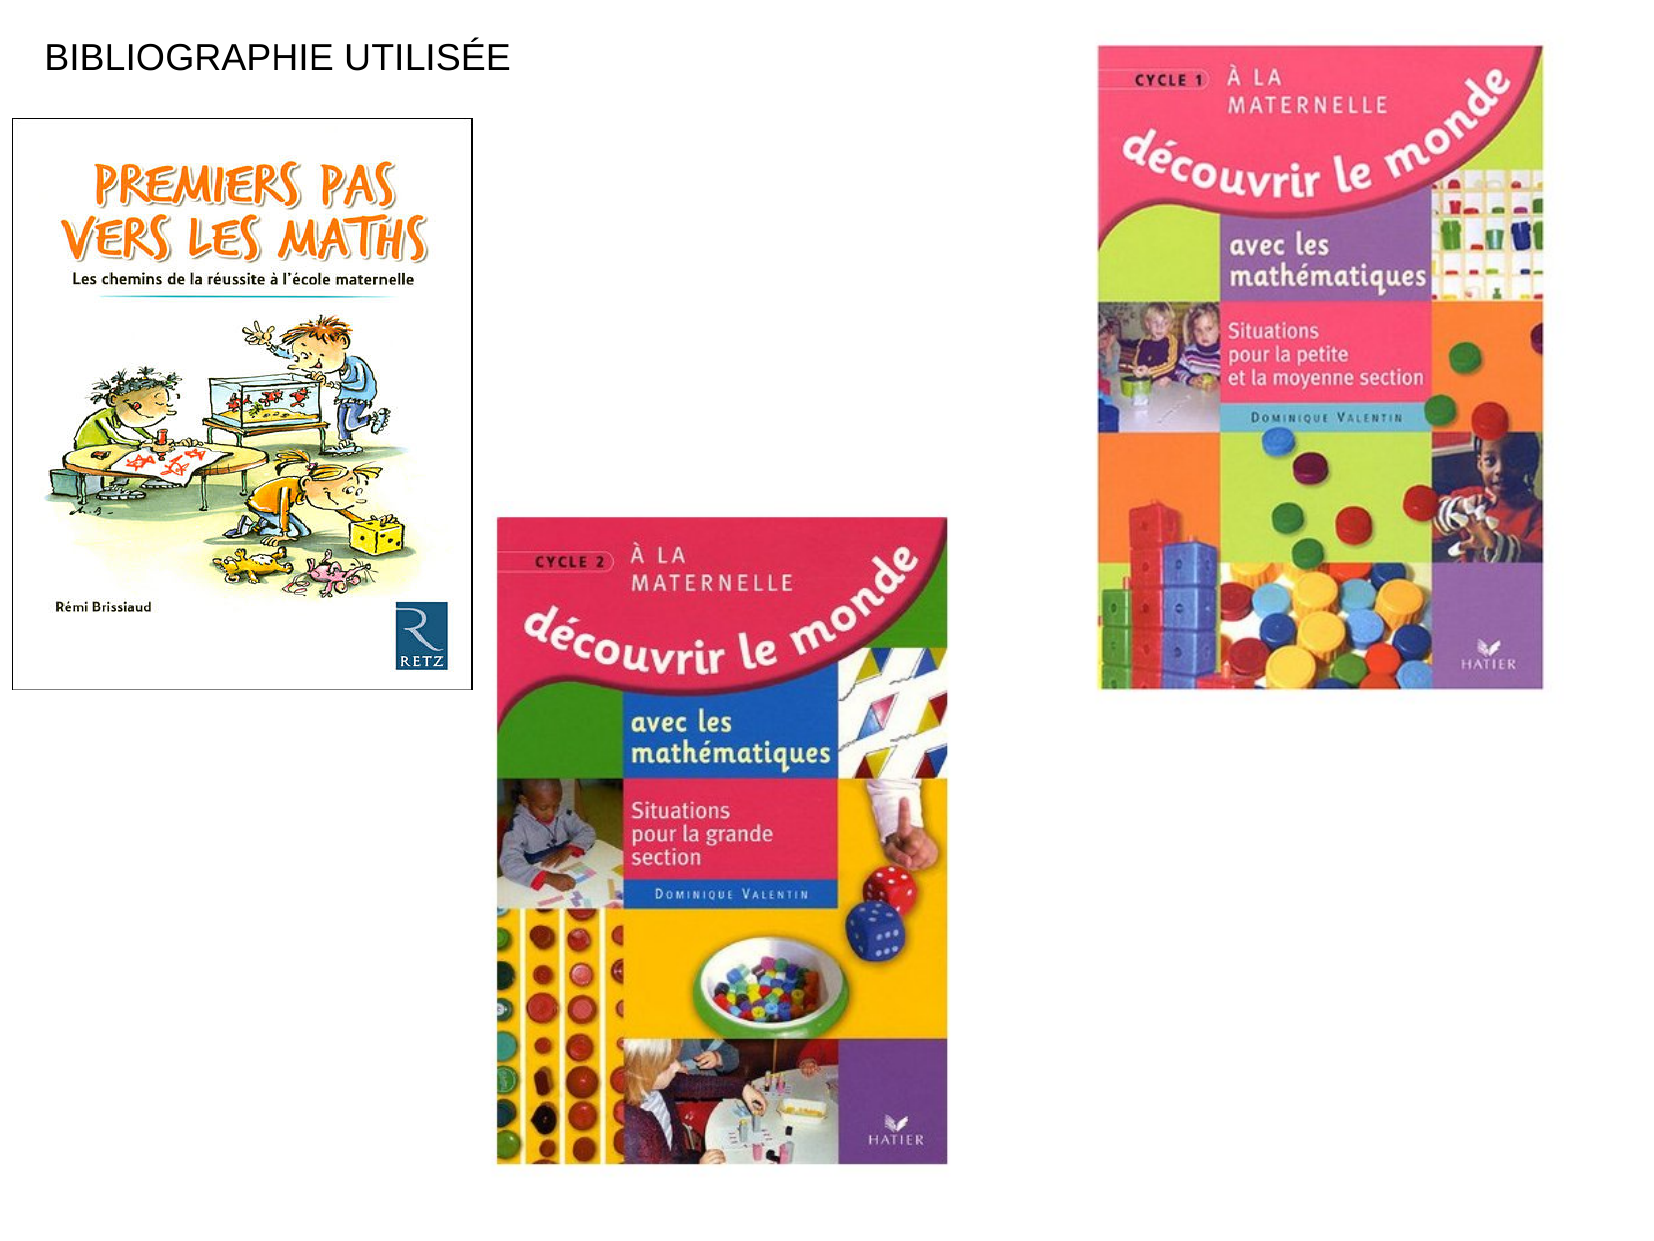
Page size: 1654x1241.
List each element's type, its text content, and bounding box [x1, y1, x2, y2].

picture [12, 29, 1654, 1182]
text_box BIBLIOGRAPHIE UTILISÉE [29, 29, 1270, 87]
